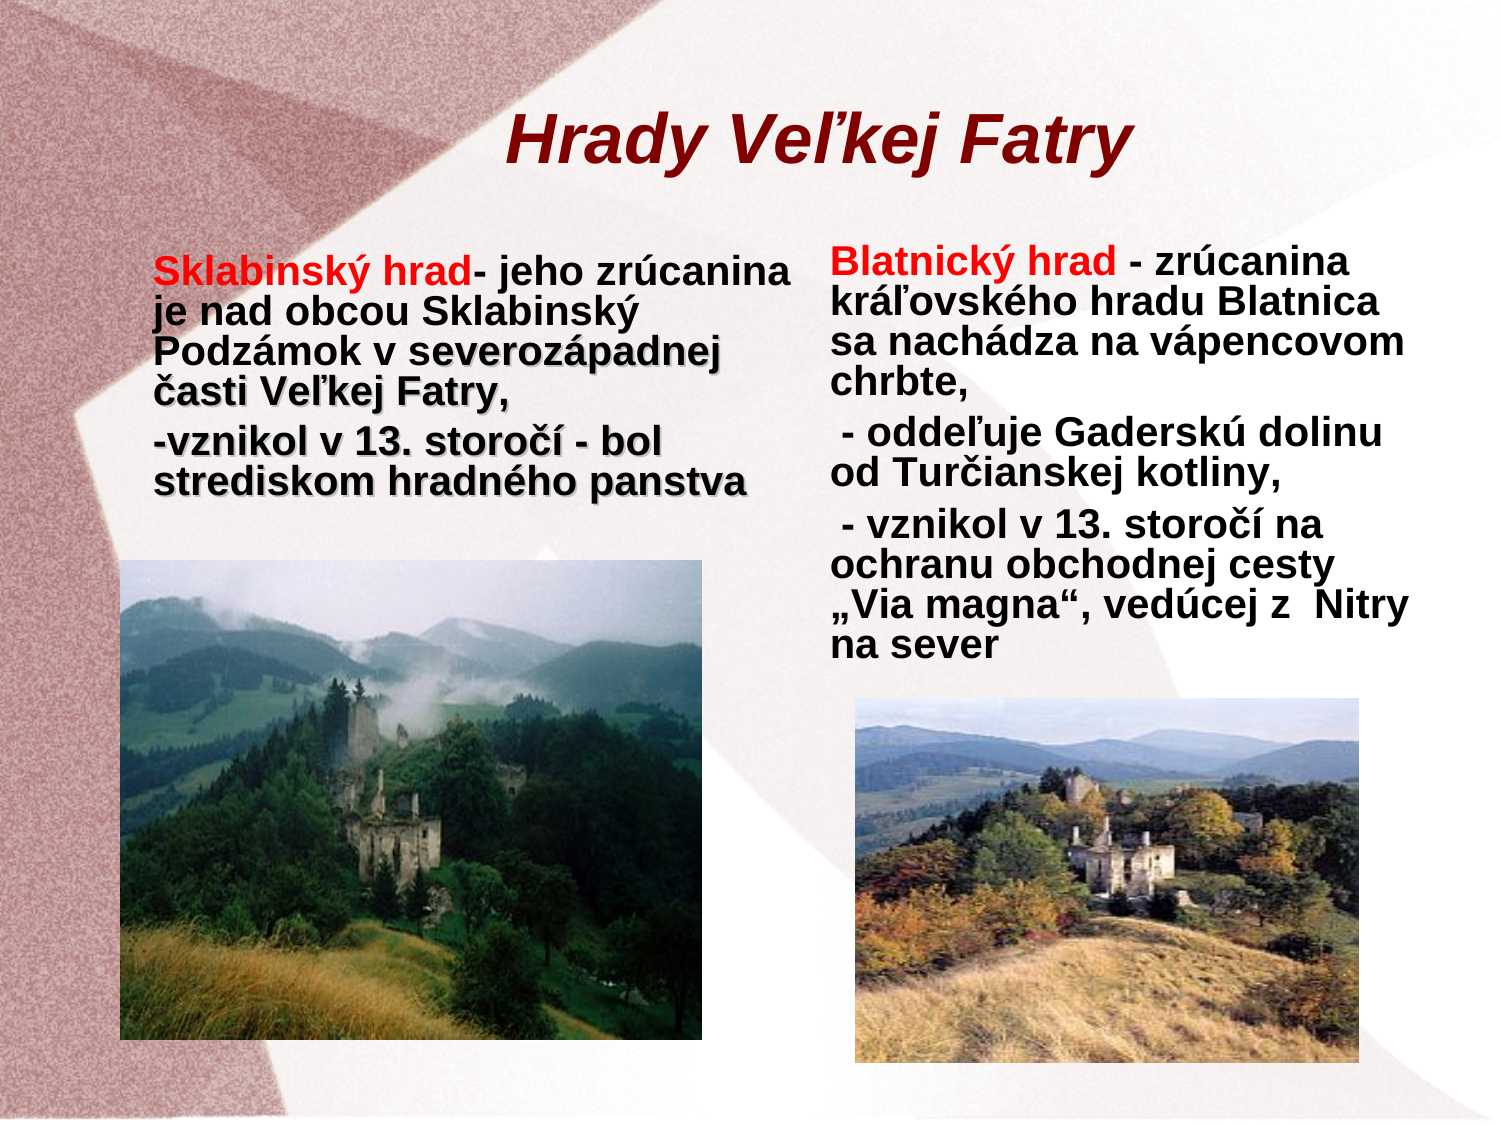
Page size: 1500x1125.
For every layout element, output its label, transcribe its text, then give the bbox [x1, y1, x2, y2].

text_box Blatnický hrad - zrúcanina kráľovského hradu Blatnica sa nachádza na vápencovom chrbte, - oddeľuje Gaderskú dolinu od Turčianskej kotliny, - vznikol v 13. storočí na ochranu obchodnej cesty „Via magna“, vedúcej z Nitry na sever [814, 236, 1441, 674]
title Hrady Veľkej Fatry [217, 44, 1134, 233]
picture [0, 0, 1500, 1125]
text_box Sklabinský hrad- jeho zrúcanina je nad obcou Sklabinský Podzámok v severozápadnej časti Veľkej Fatry, -vznikol v 13. storočí - bol strediskom hradného panstva [82, 246, 833, 1001]
